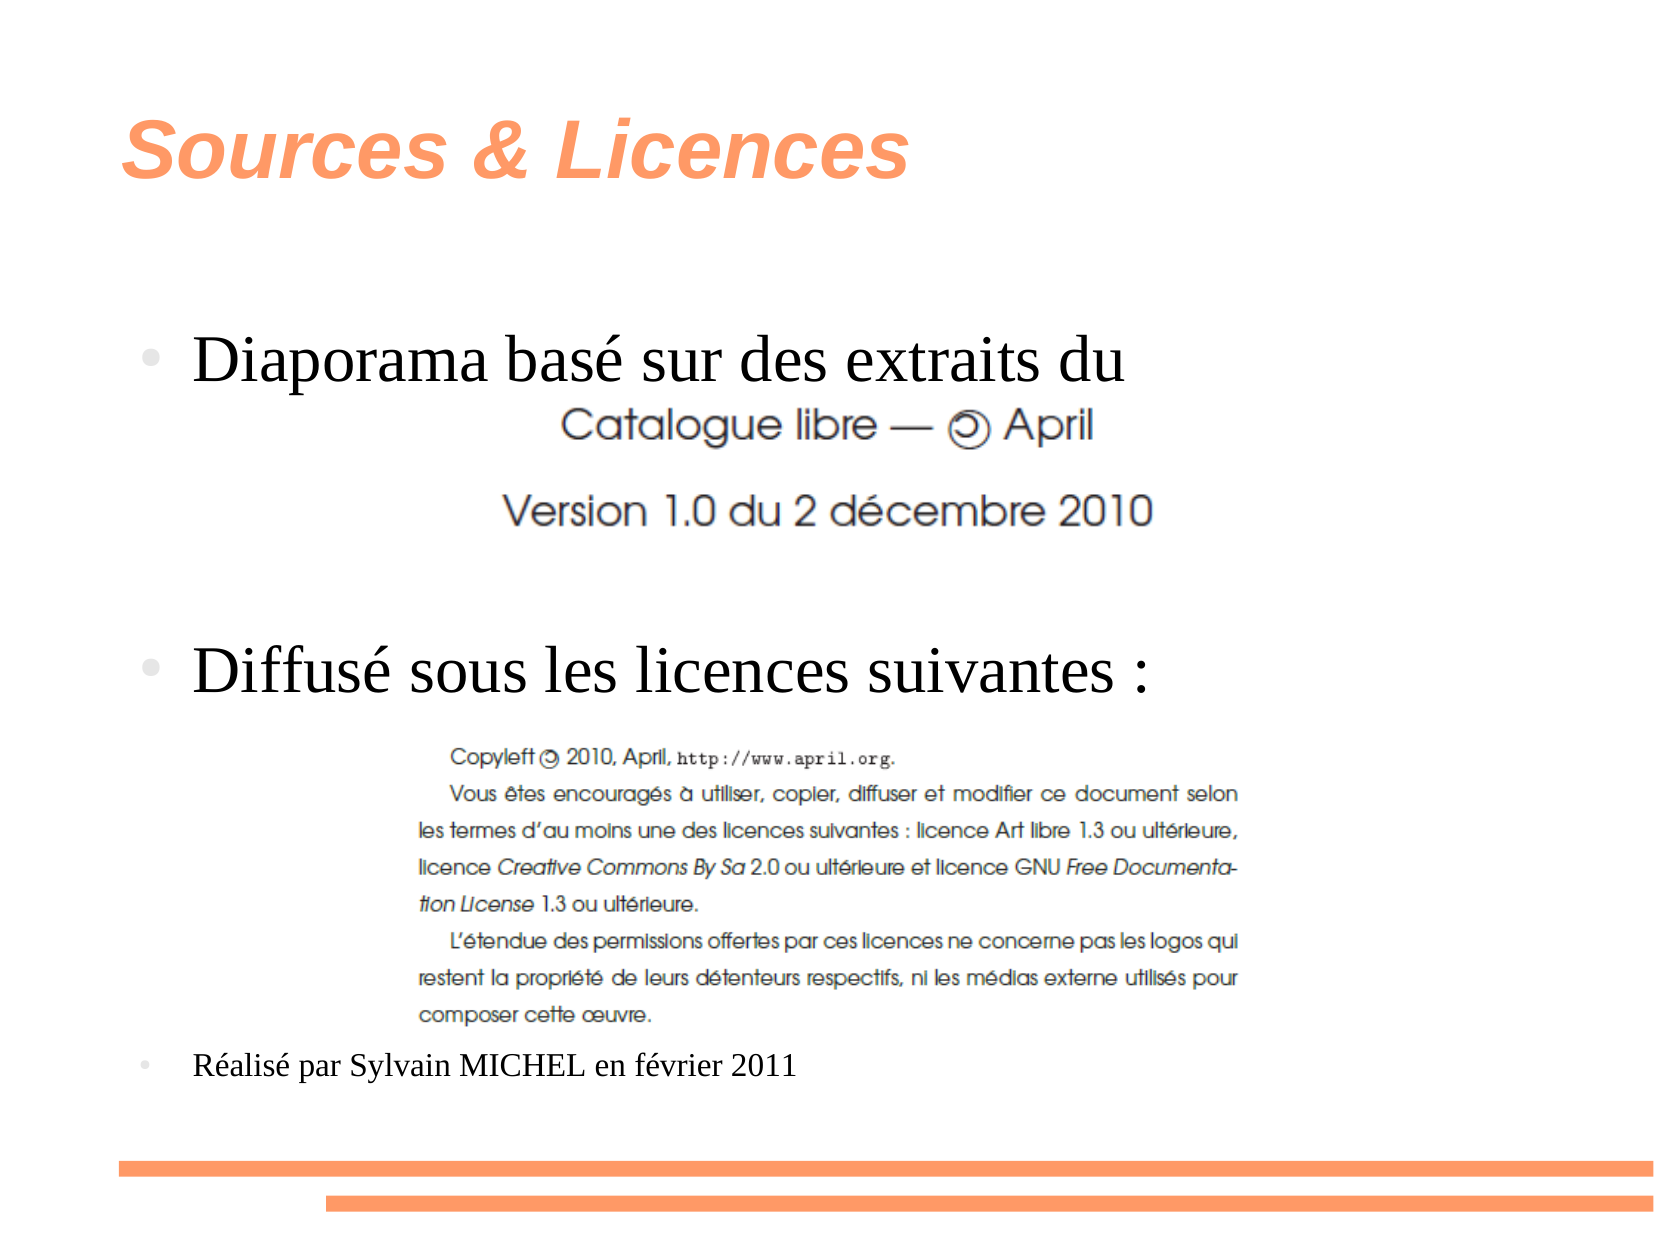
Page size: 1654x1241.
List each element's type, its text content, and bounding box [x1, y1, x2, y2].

picture [473, 383, 1182, 552]
picture [413, 738, 1251, 1034]
list Diaporama basé sur des extraits du Diffusé sous les licences suivantes : Réalisé par Sylvain MICHEL en février 2011 [121, 322, 1561, 1132]
title Sources & Licences [121, 46, 1534, 254]
